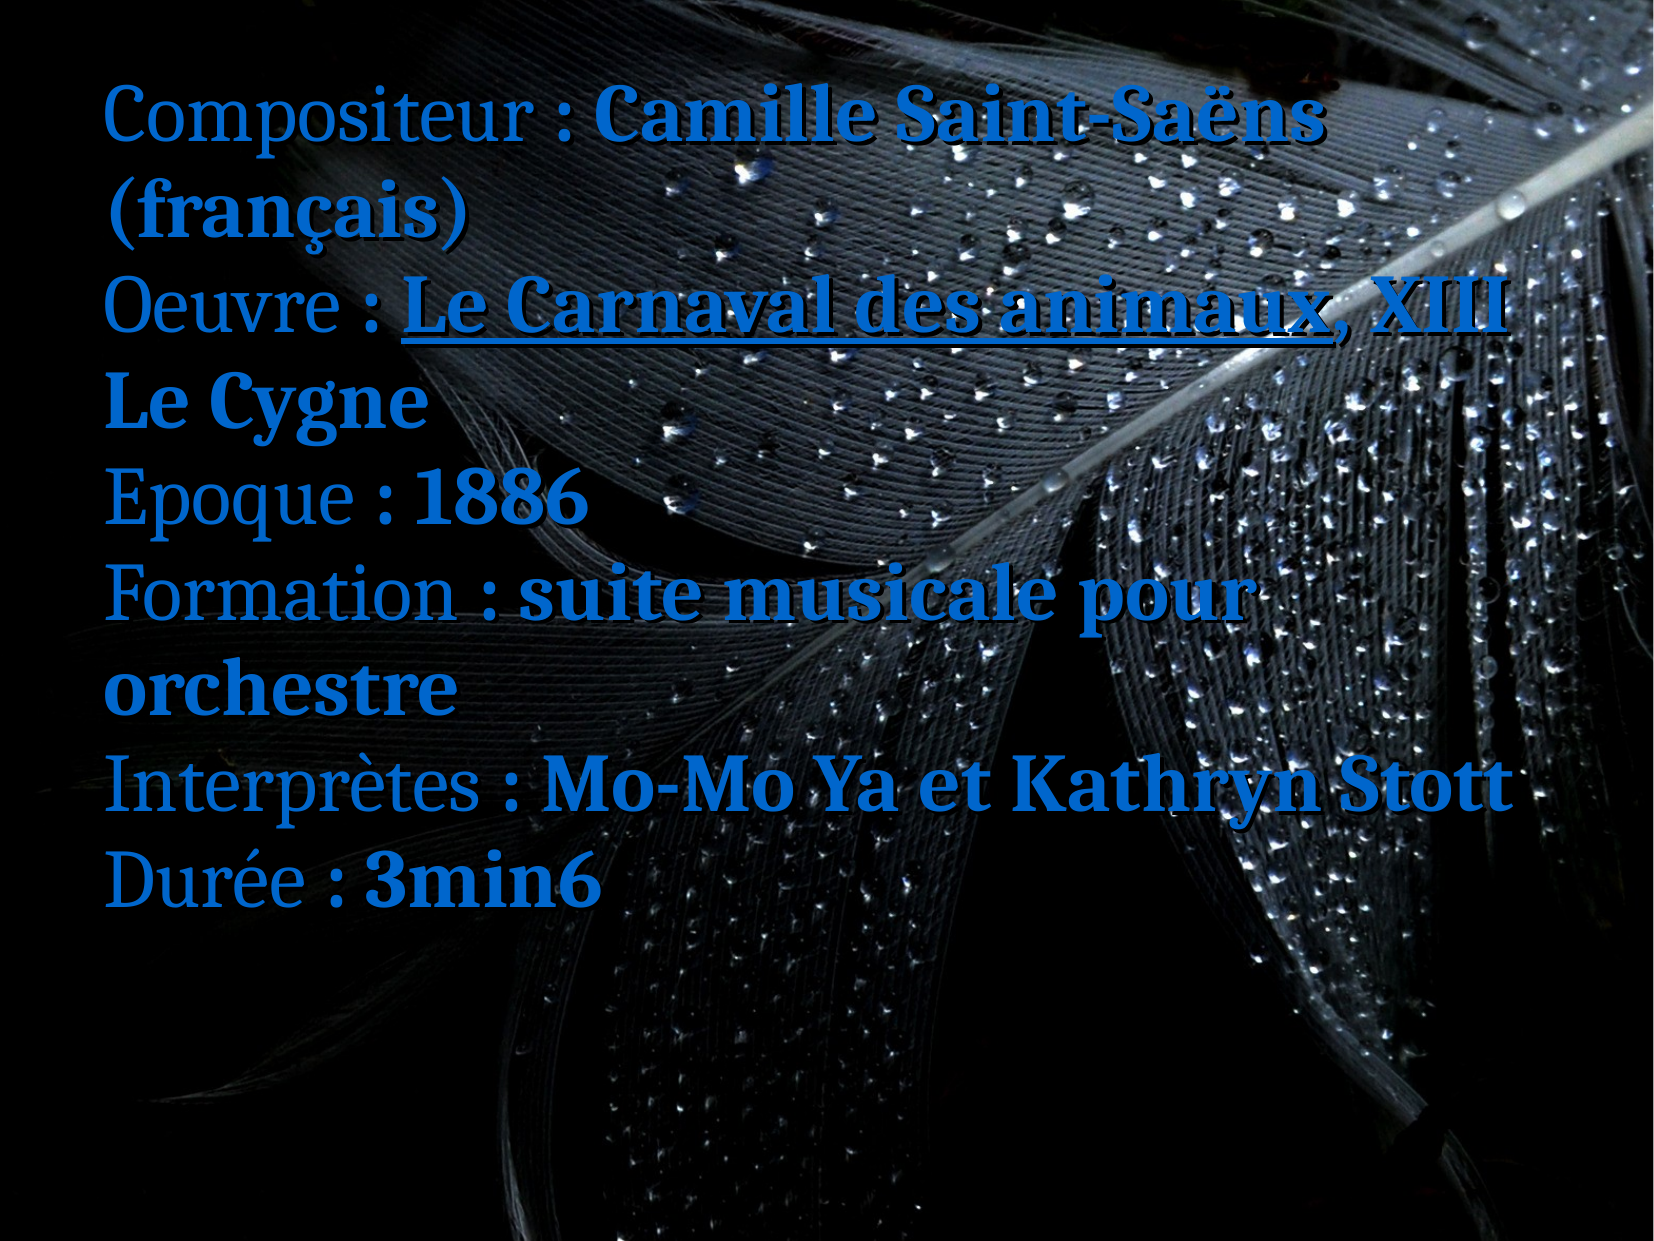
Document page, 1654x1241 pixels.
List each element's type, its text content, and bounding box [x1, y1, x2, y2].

picture [0, 0, 1654, 1241]
text_box Compositeur : Camille Saint-Saëns (français) Oeuvre : Le Carnaval des animaux, XIII Le Cygne Epoque : 1886 Formation : suite musicale pour orchestre Interprètes : Mo-Mo Ya et Kathryn Stott Durée : 3min6 [88, 59, 1625, 1130]
